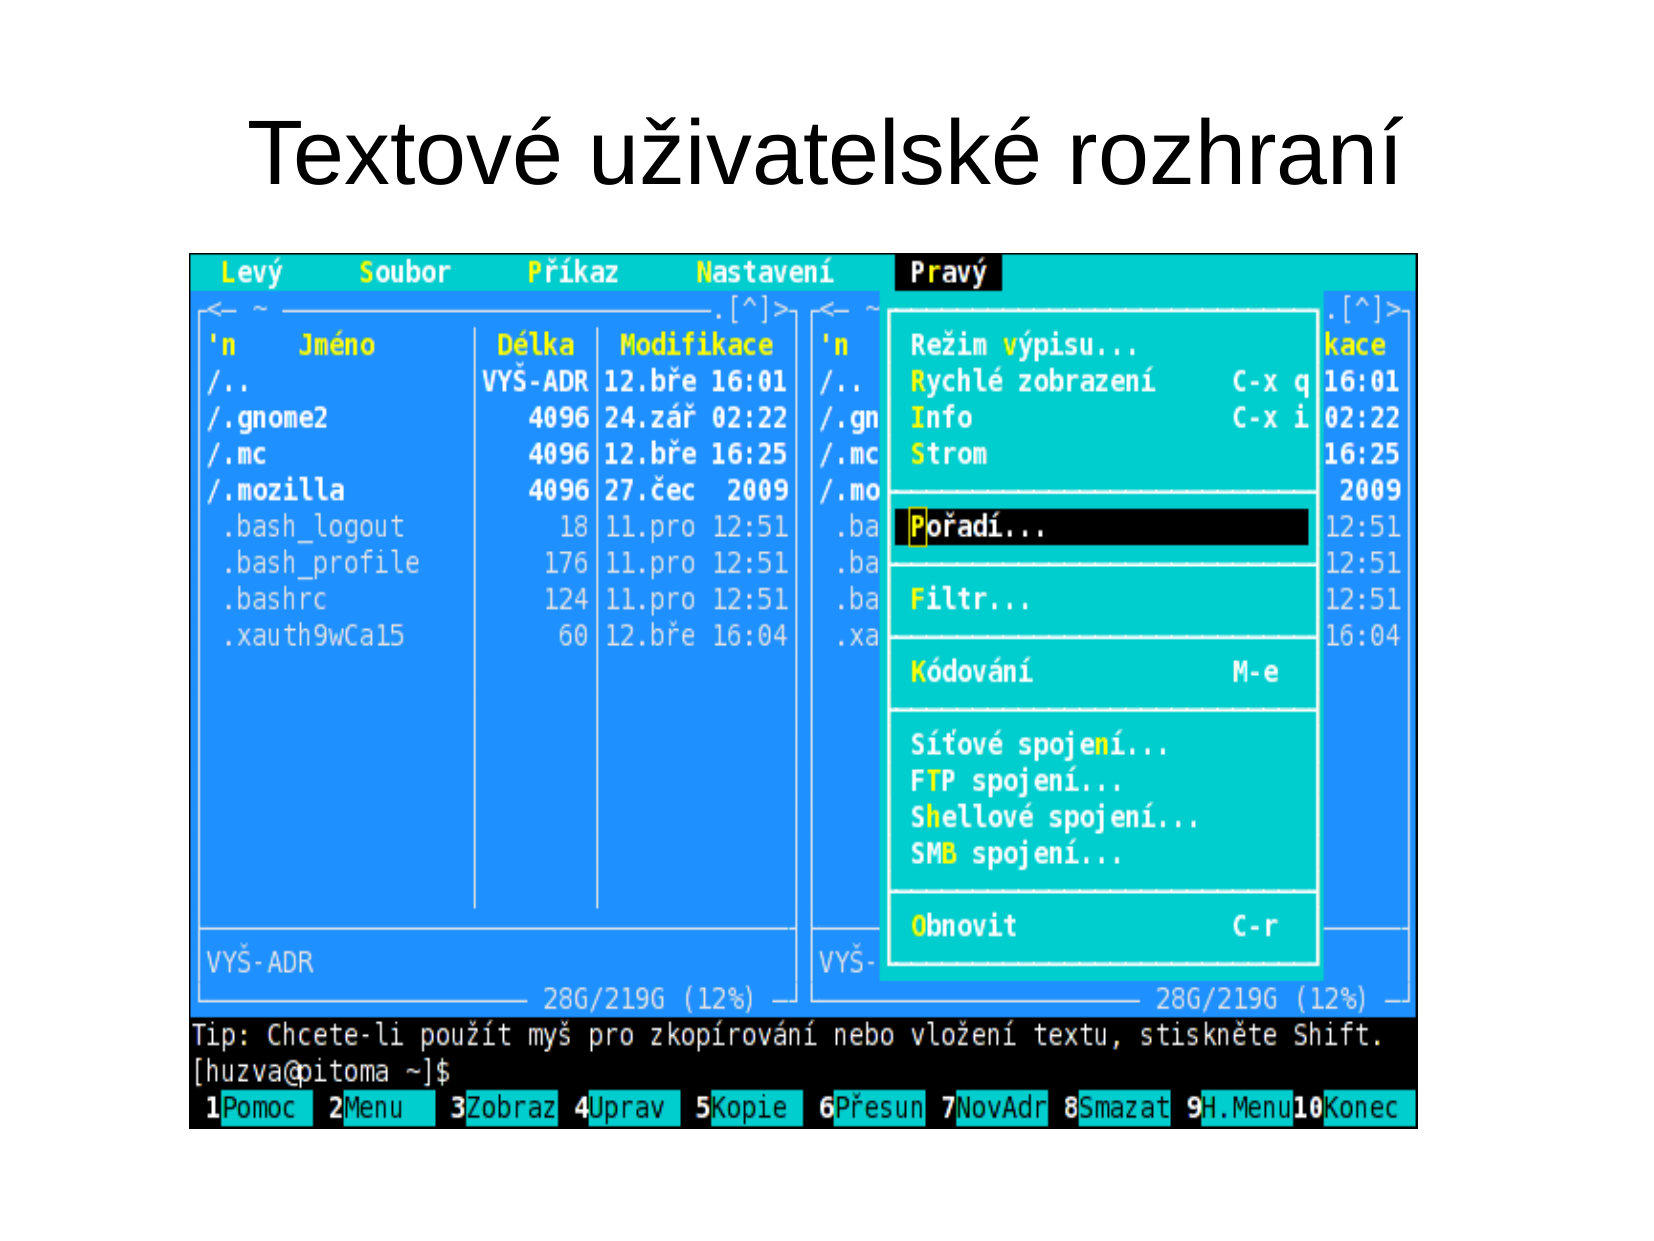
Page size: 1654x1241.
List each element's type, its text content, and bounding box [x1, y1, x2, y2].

title Textové uživatelské rozhraní [82, 56, 1571, 250]
picture [189, 253, 1418, 1129]
